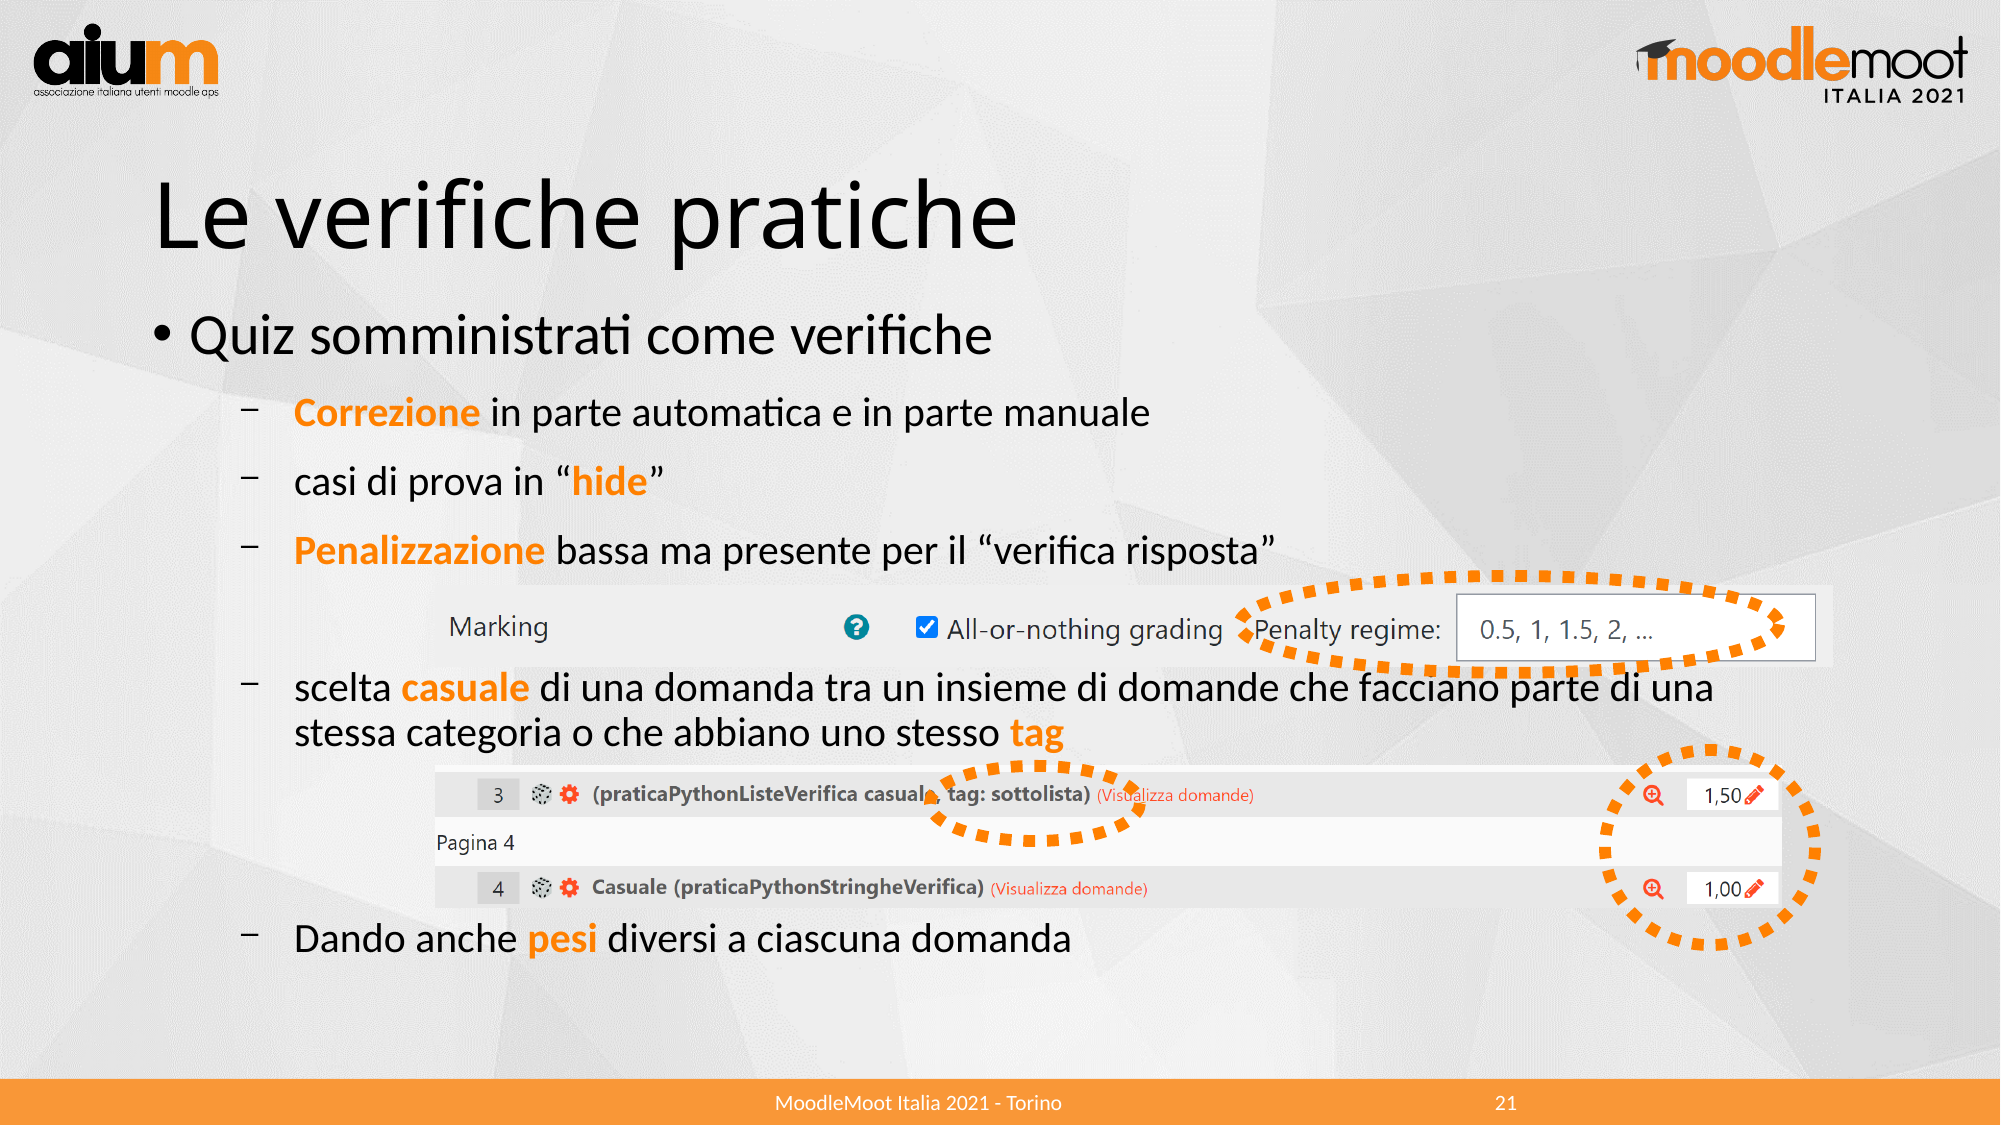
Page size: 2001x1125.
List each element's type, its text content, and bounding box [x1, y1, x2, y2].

picture [0, 0, 2001, 1125]
list Quiz somministrati come verifiche Correzione in parte automatica e in parte manuale casi di prova in “hide” Penalizzazione bassa ma presente per il “verifica risposta” scelta casuale di una domanda tra un insieme di domande che facciano parte di una stessa categoria o che abbiano uno stesso tag Dando anche pesi diversi a ciascuna domanda [137, 296, 1786, 1011]
title Le verifiche pratiche [137, 110, 1863, 328]
